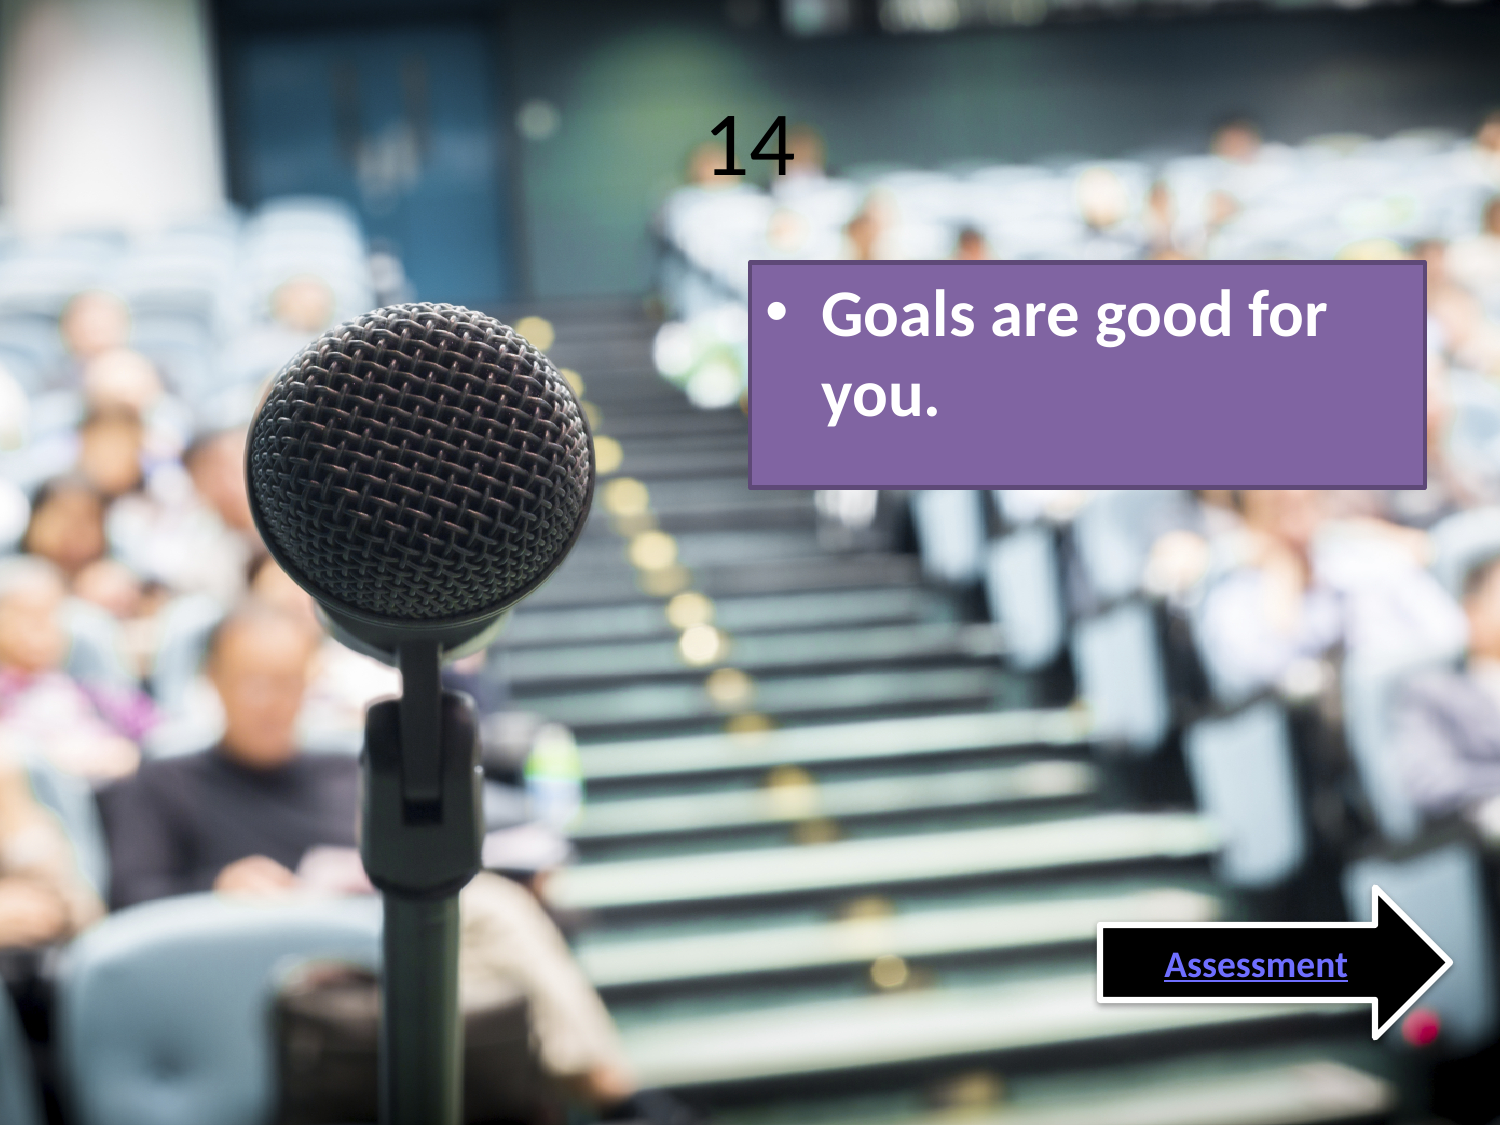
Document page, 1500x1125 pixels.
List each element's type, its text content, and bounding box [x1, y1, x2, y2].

picture [0, 0, 1500, 1125]
text_box Assessment [1100, 887, 1451, 1038]
list Goals are good for you. [750, 262, 1425, 488]
title 14 [75, 45, 1425, 233]
